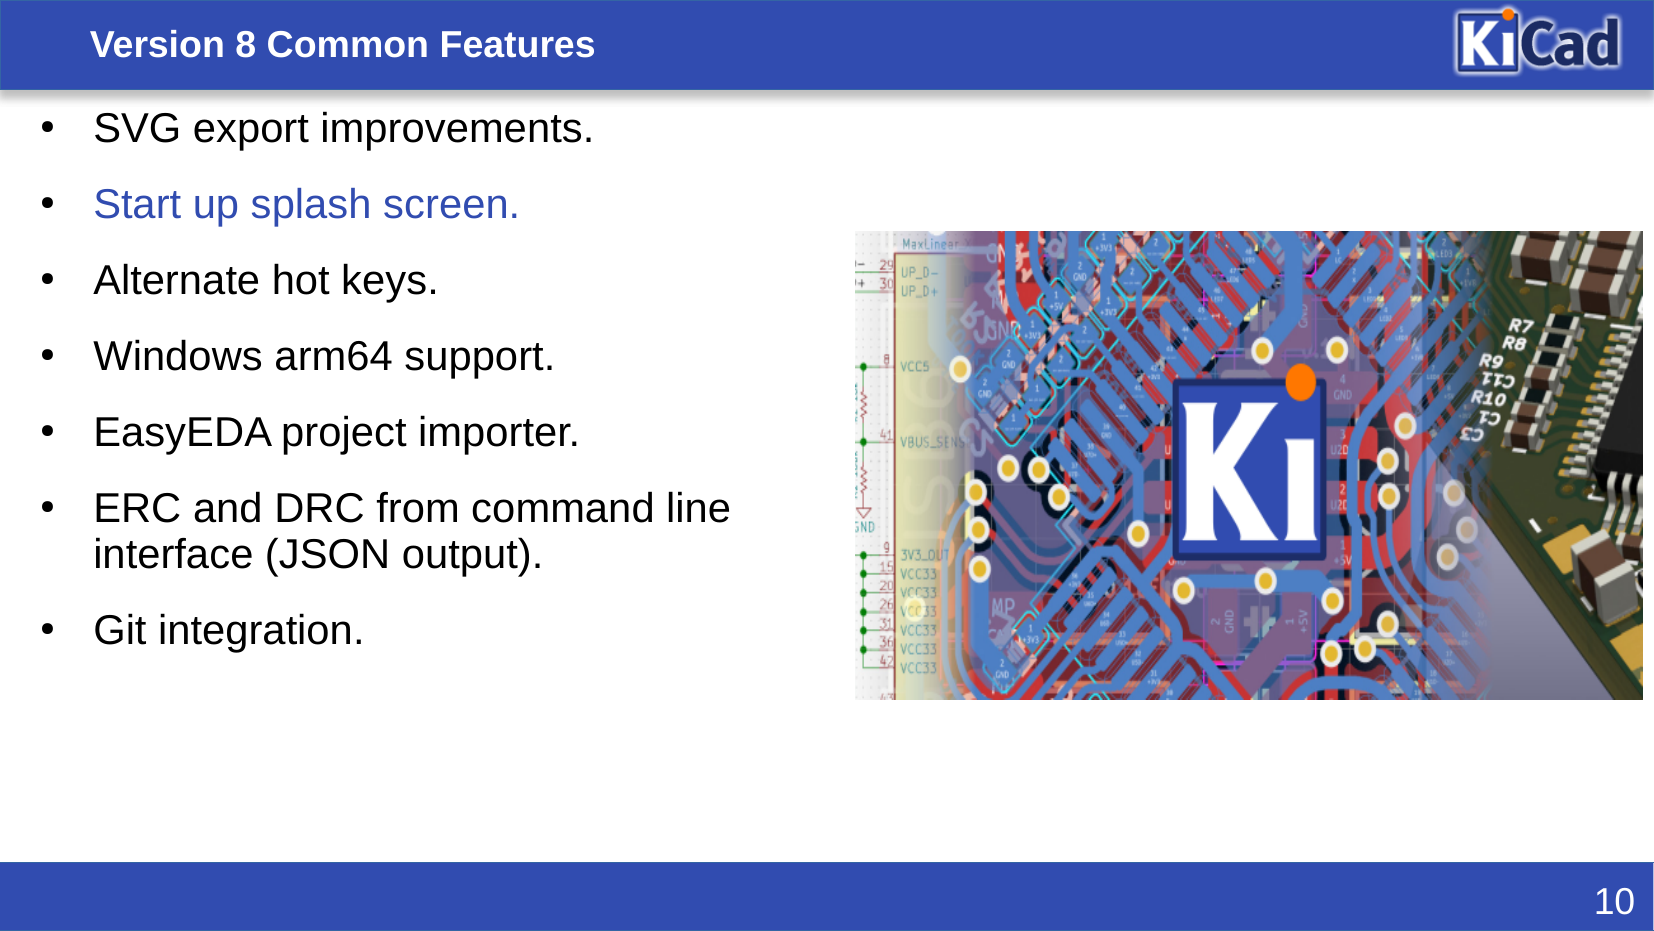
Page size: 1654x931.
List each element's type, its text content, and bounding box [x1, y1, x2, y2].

picture [855, 231, 1643, 700]
picture [1412, 0, 1654, 92]
text_box [0, 862, 1654, 931]
text_box <number> [1387, 873, 1651, 931]
text_box Version 8 Common Features [0, 0, 1412, 90]
list SVG export improvements. Start up splash screen. Alternate hot keys. Windows arm64 support. EasyEDA project importer. ERC and DRC from command line interface (JSON output). Git integration. [22, 105, 848, 856]
